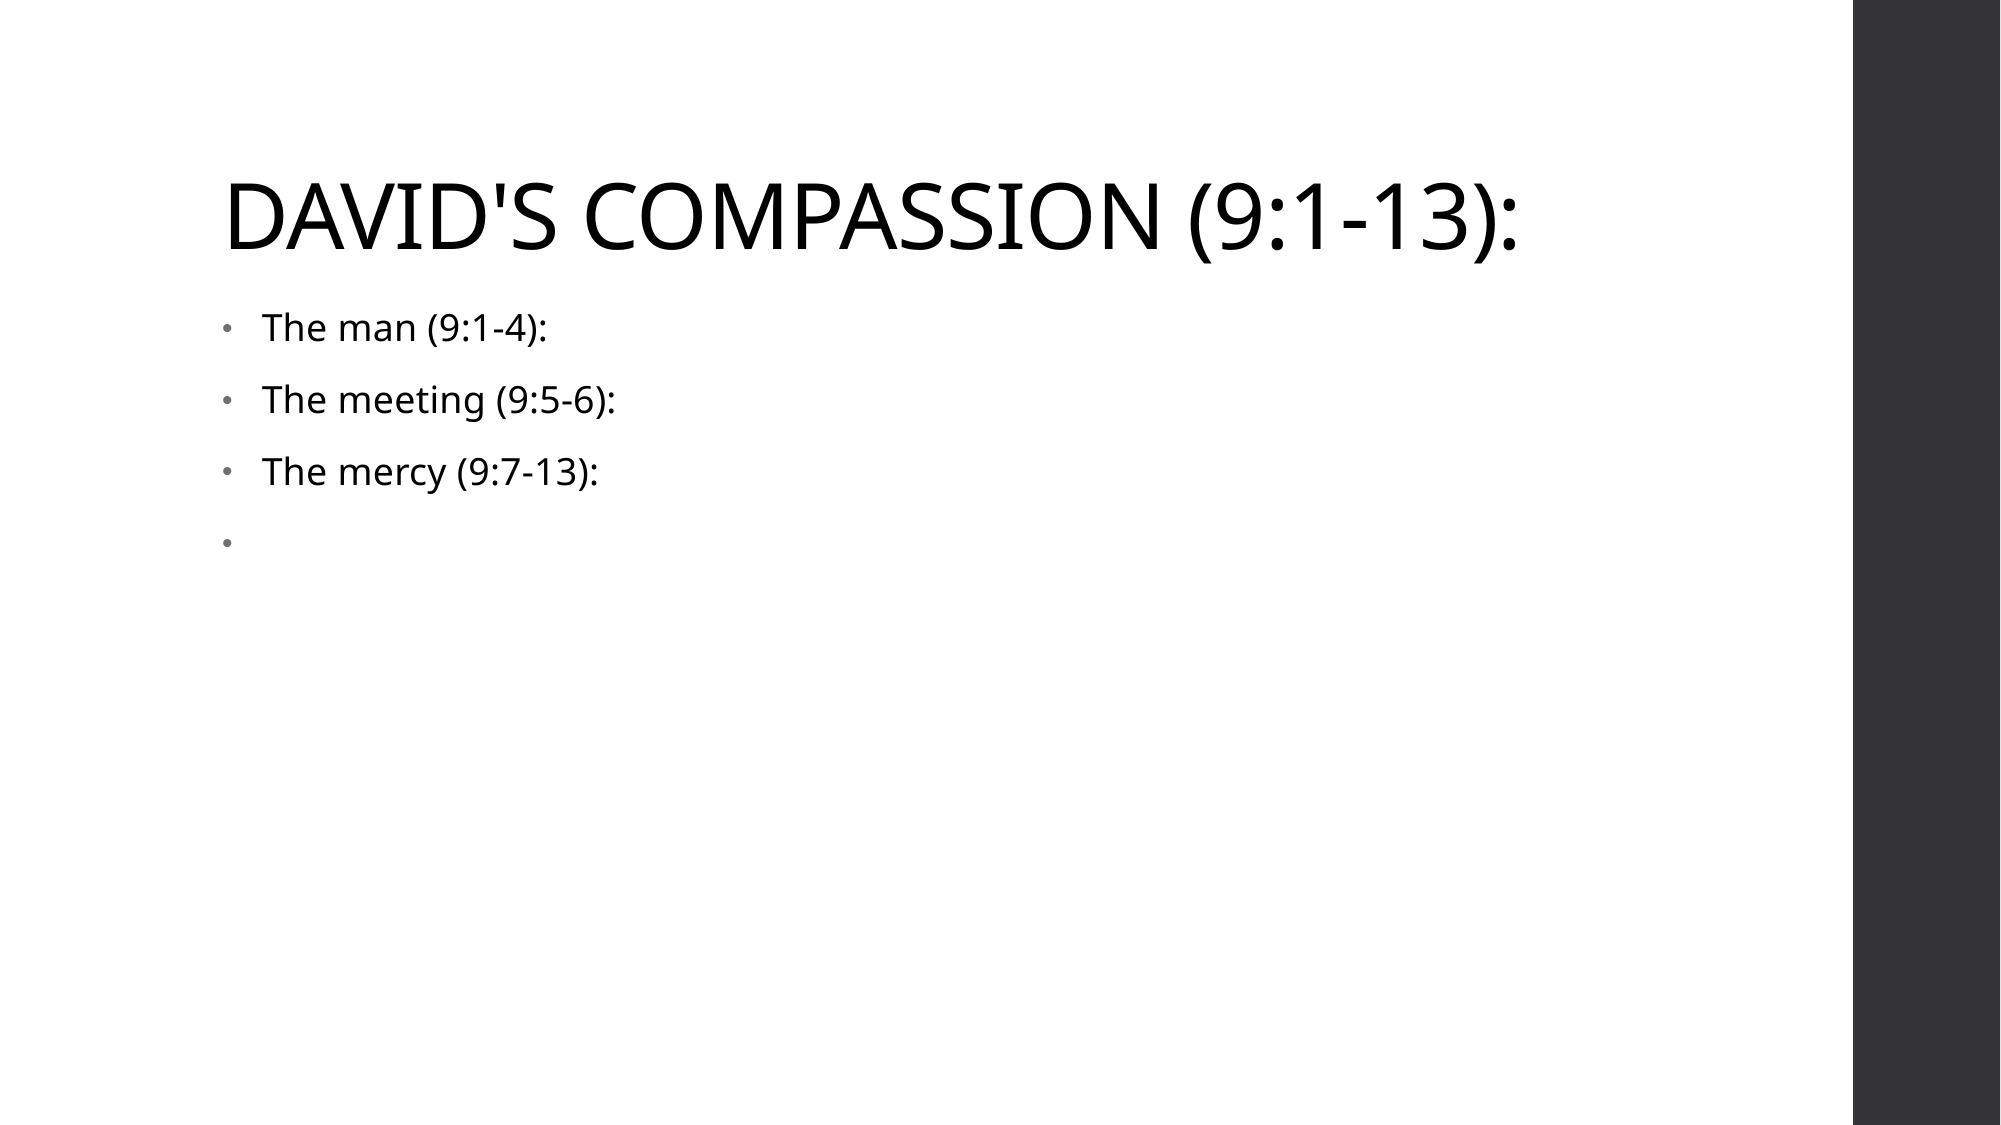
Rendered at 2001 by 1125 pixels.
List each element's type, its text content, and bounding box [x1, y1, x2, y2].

title DAVID'S COMPASSION (9:1-13): [206, 60, 1797, 278]
list The man (9:1-4): The meeting (9:5-6): The mercy (9:7-13): [206, 299, 1617, 1014]
